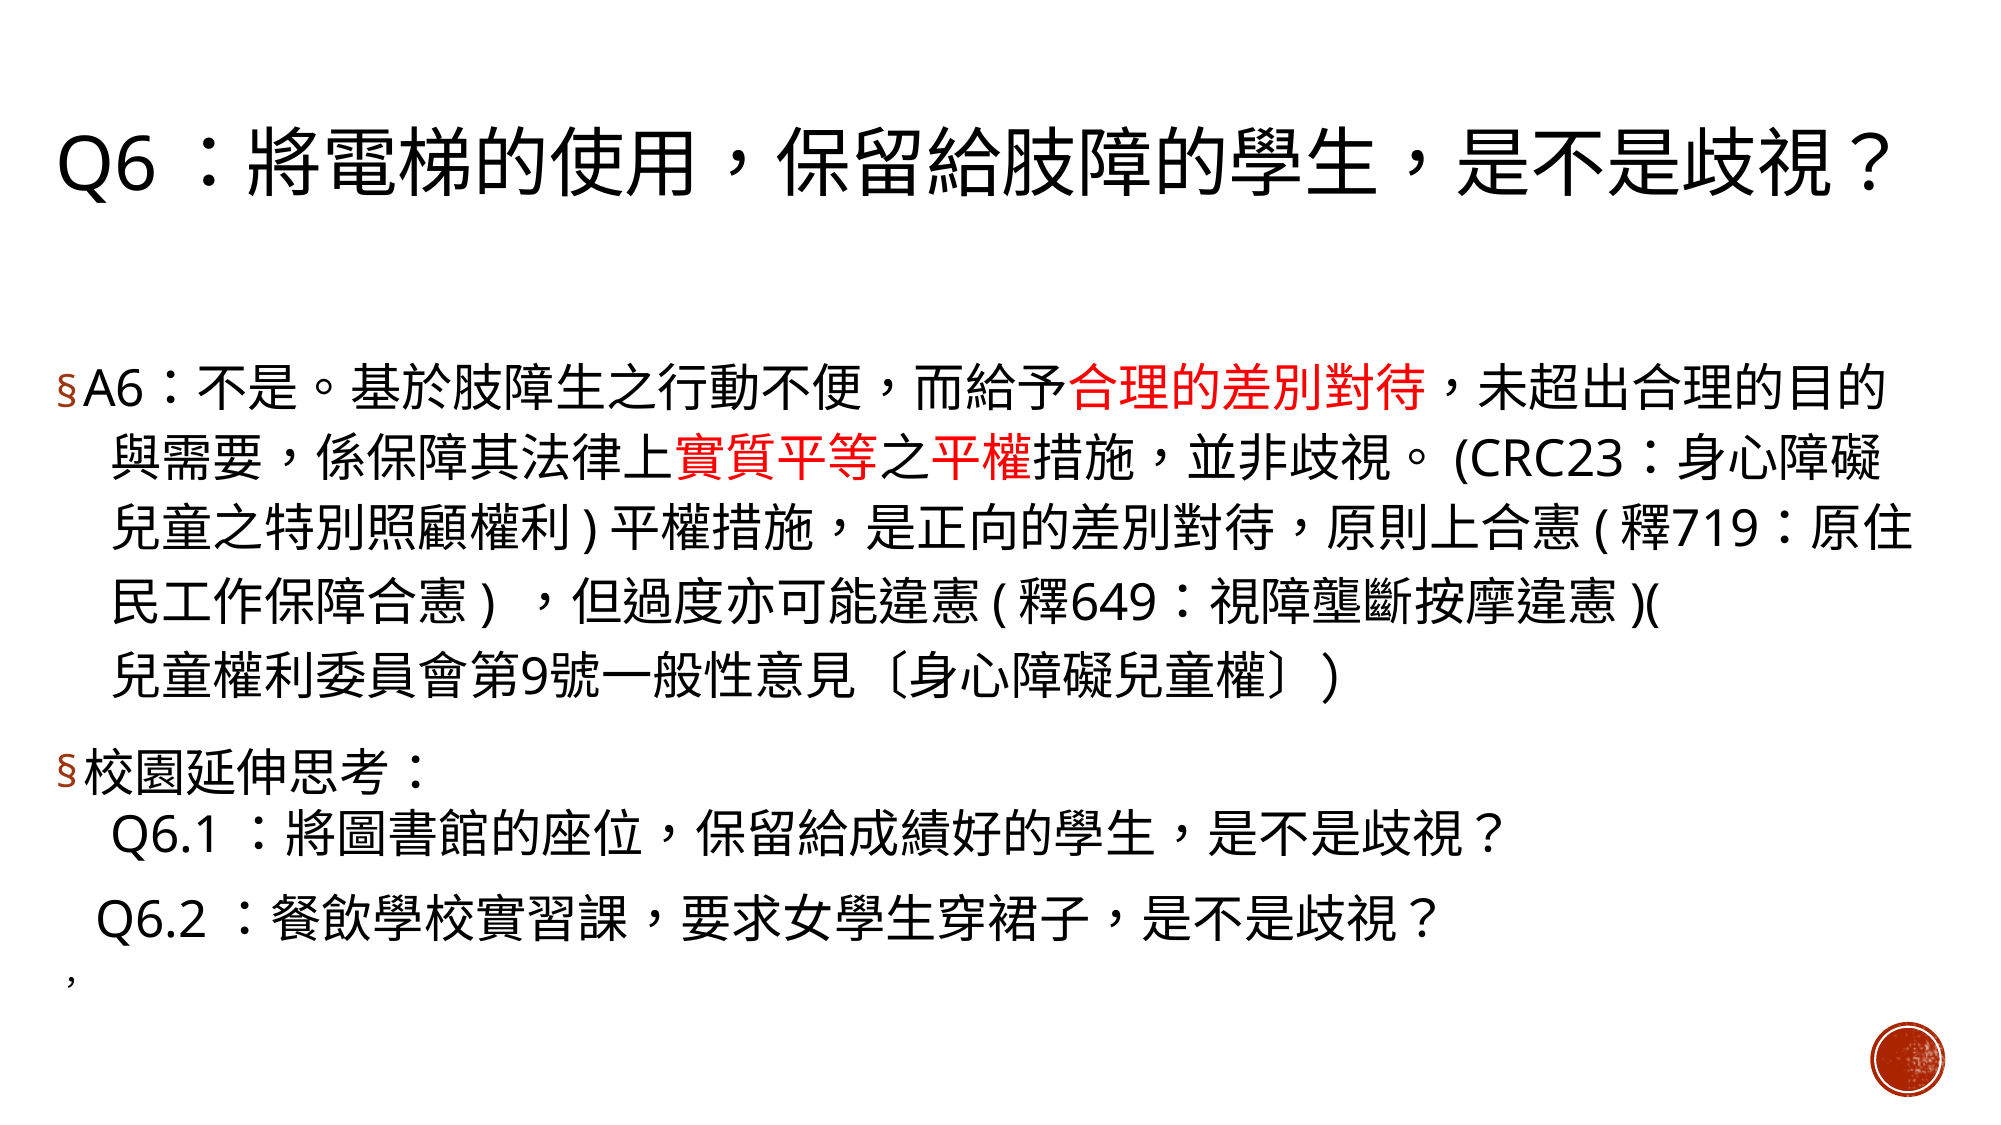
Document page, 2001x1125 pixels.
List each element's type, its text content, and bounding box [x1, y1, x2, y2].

title Q6：將電梯的使用，保留給肢障的學生，是不是歧視？ [40, 79, 1935, 344]
list A6：不是。基於肢障生之行動不便，而給予合理的差別對待，未超出合理的目的與需要，係保障其法律上實質平等之平權措施，並非歧視。(CRC23：身心障礙兒童之特別照顧權利)平權措施，是正向的差別對待，原則上合憲(釋719：原住民工作保障合憲) ，但過度亦可能違憲(釋649：視障壟斷按摩違憲)(兒童權利委員會第9 號一般性意見〔身心障礙兒童權〕) 校園延伸思考： Q6.1：將圖書館的座位，保留給成績好的學生，是不是歧視？ Q6.2：餐飲學校實習課，要求女學生穿裙子，是不是歧視？ ， [40, 348, 1935, 1013]
